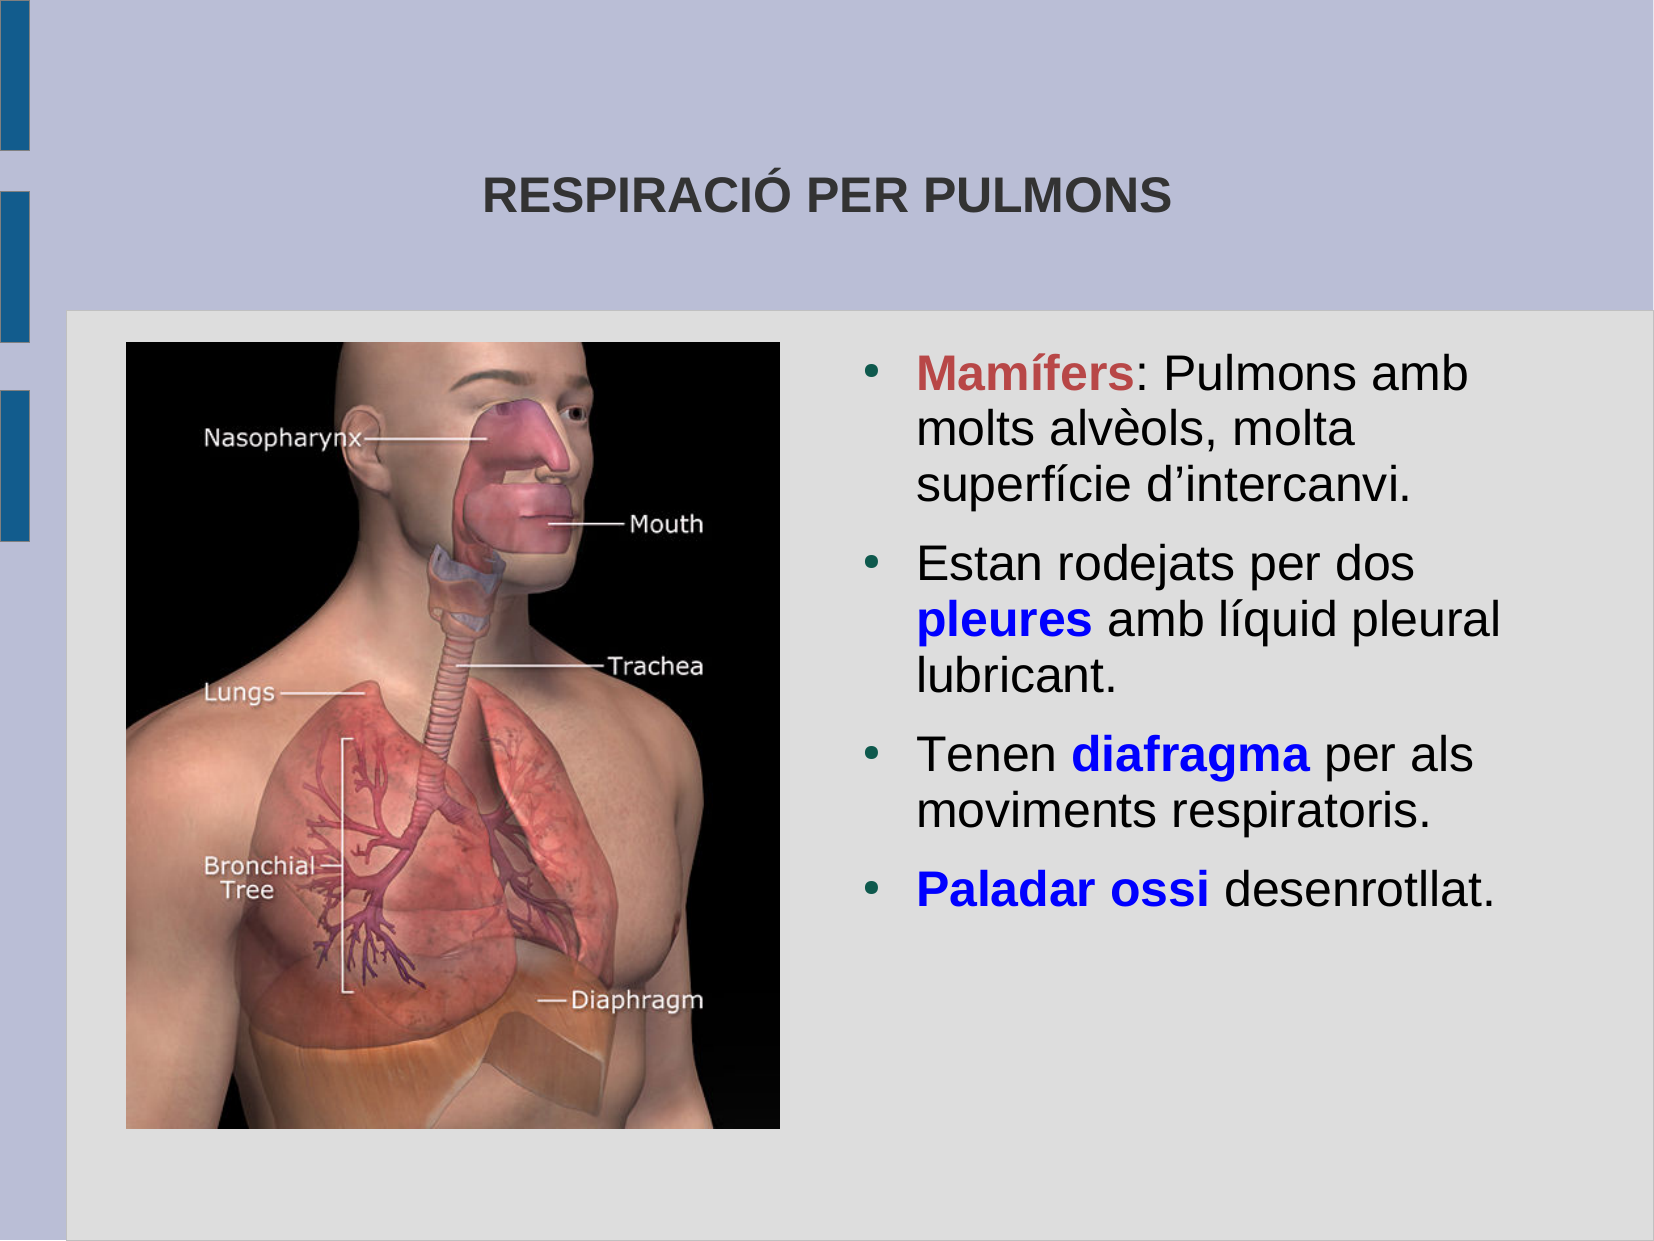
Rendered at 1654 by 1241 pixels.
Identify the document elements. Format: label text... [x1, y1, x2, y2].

list Mamífers: Pulmons amb molts alvèols, molta superfície d’intercanvi. Estan rodejats per dos pleures amb líquid pleural lubricant. Tenen diafragma per als moviments respiratoris. Paladar ossi desenrotllat. [845, 344, 1535, 1127]
title RESPIRACIÓ PER PULMONS [121, 91, 1534, 299]
picture [126, 342, 780, 1129]
